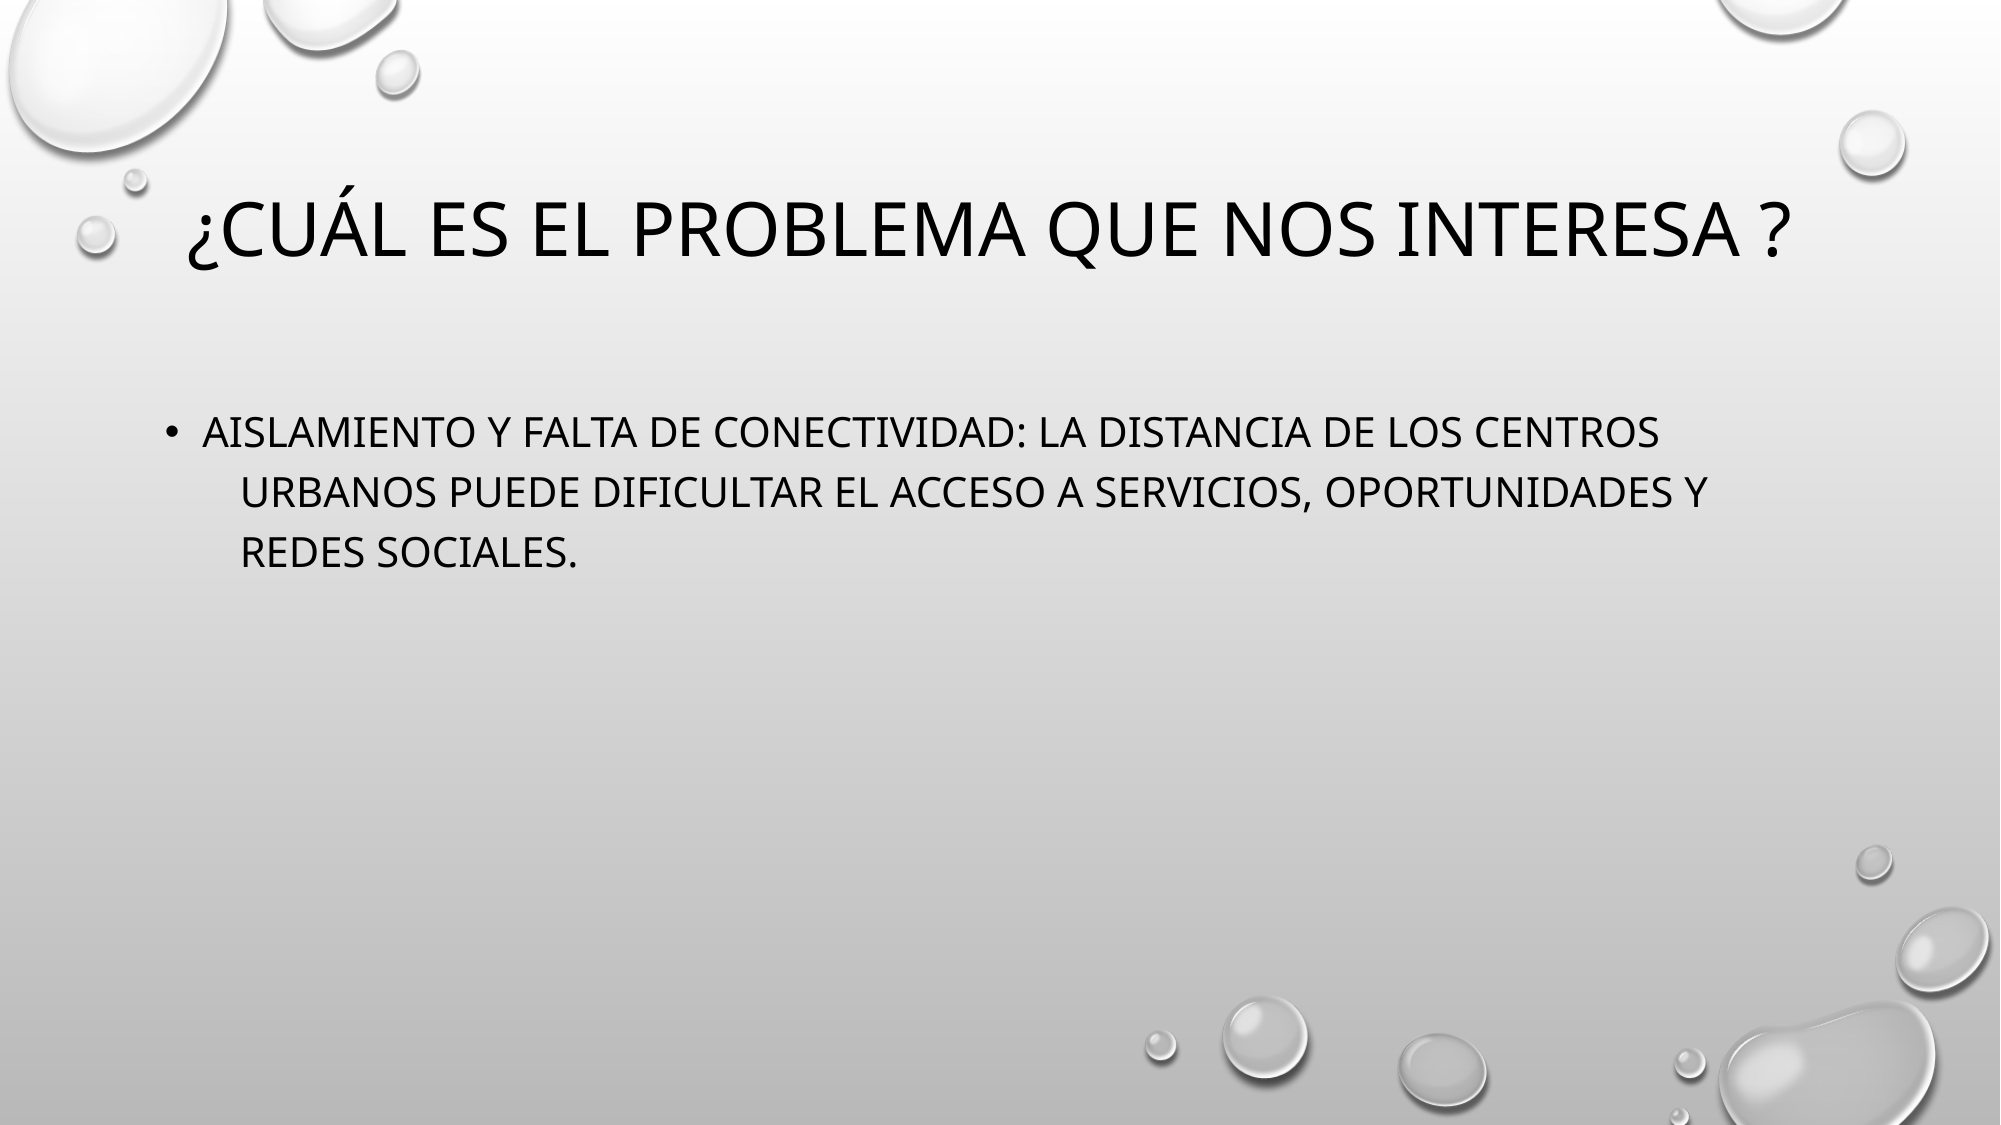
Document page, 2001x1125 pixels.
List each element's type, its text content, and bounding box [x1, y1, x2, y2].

list Aislamiento y falta de conectividad: La distancia de los centros urbanos puede dificultar el acceso a servicios, oportunidades y redes sociales. [149, 388, 1850, 950]
title ¿Cuál es el problema que nos interesa ? [149, 101, 1851, 364]
